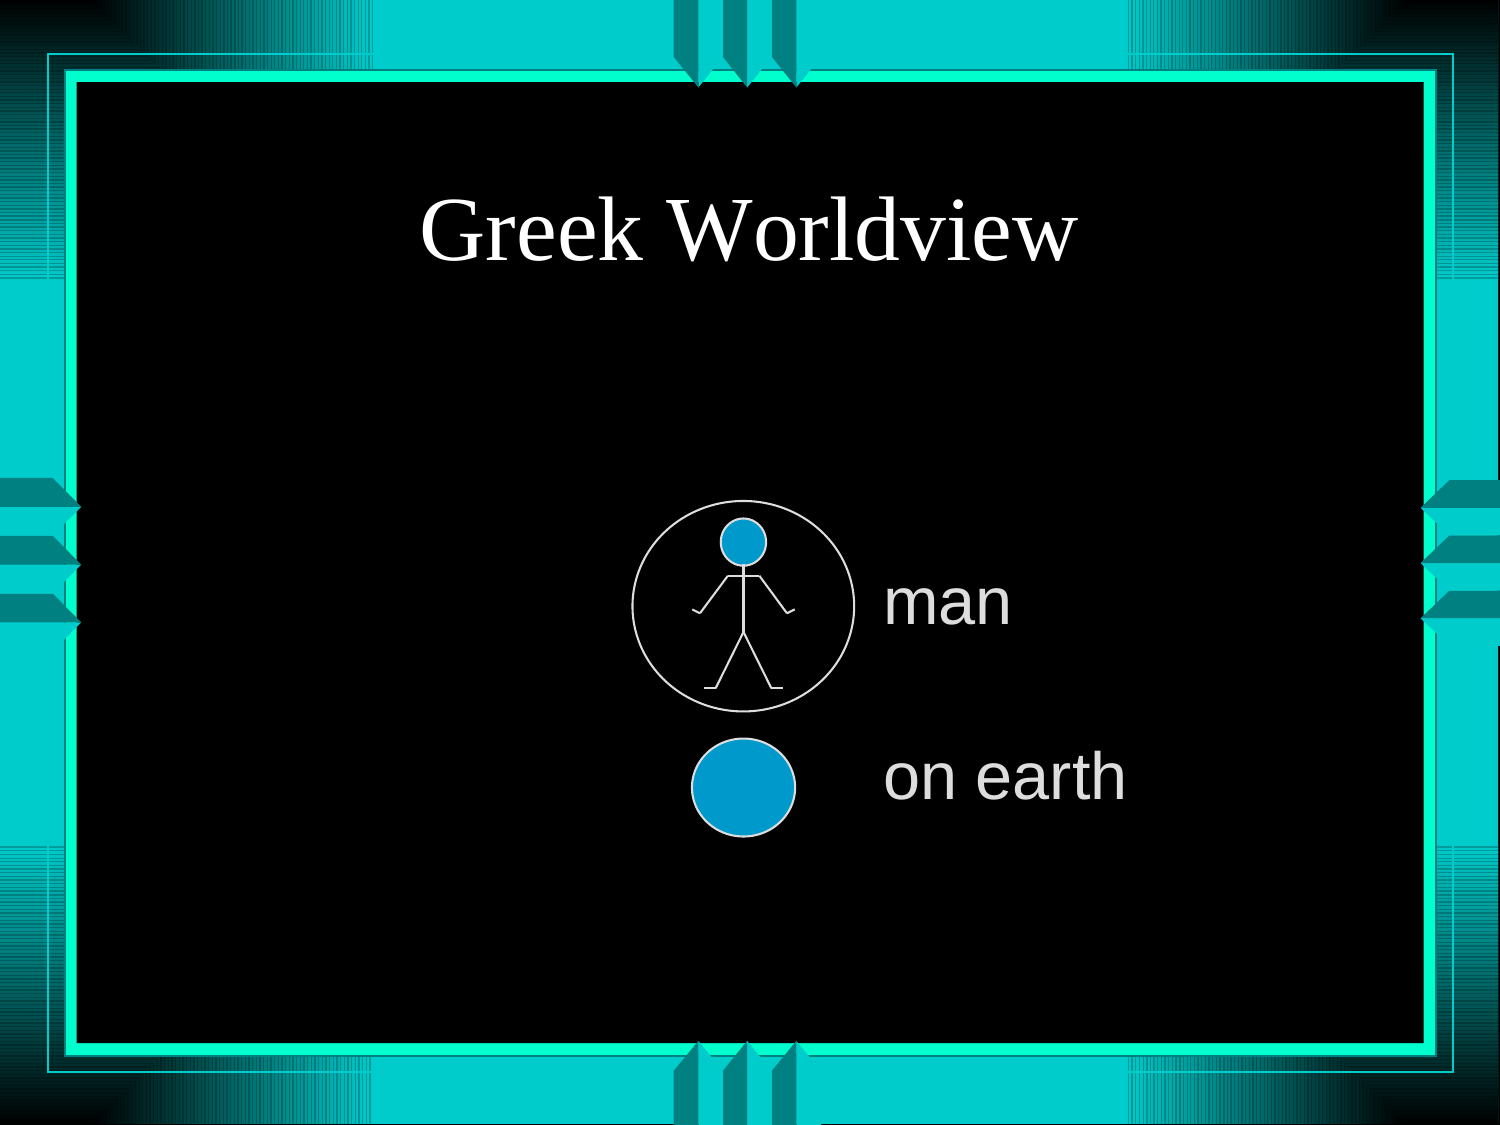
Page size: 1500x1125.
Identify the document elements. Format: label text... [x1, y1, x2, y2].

text_box man [868, 549, 1290, 646]
text_box [691, 738, 796, 837]
text_box [720, 518, 767, 566]
text_box on earth [868, 724, 1250, 821]
title Greek Worldview [112, 99, 1388, 288]
